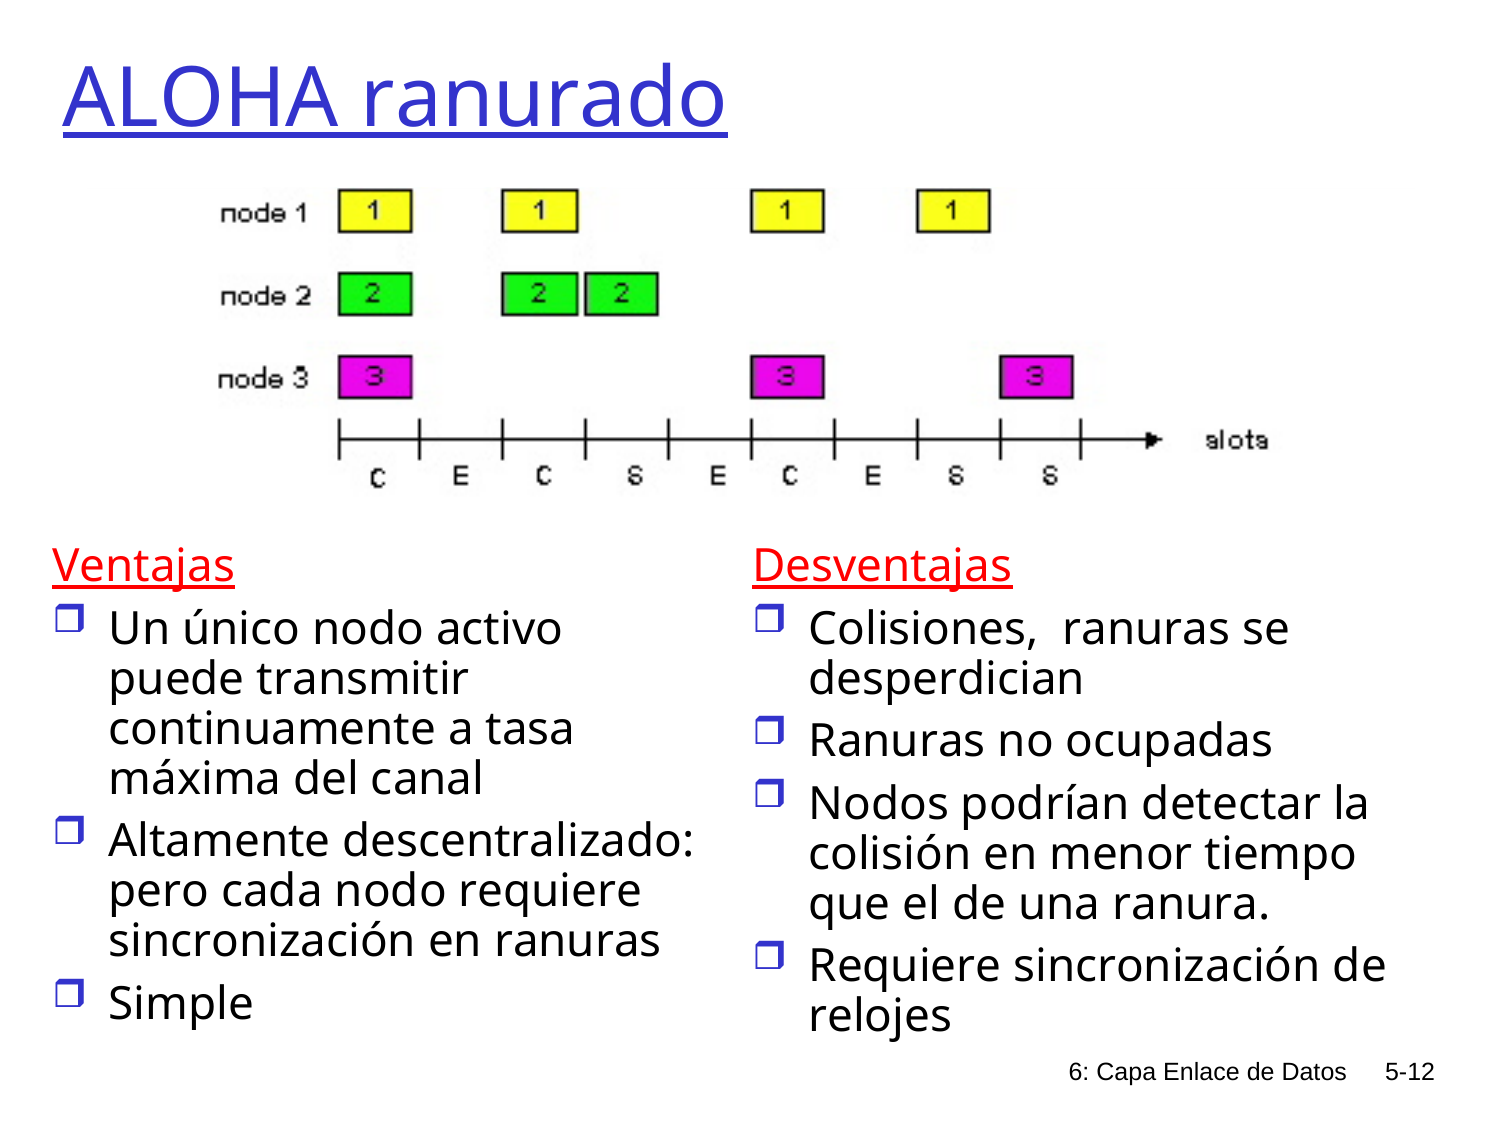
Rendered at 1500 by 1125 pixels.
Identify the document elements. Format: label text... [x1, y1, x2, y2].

list Ventajas Un único nodo activo puede transmitir continuamente a tasa máxima del canal Altamente descentralizado: pero cada nodo requiere sincronización en ranuras Simple [37, 534, 713, 1060]
title ALOHA ranurado [47, 0, 1323, 188]
picture [87, 187, 1415, 509]
list Desventajas Colisiones, ranuras se desperdician Ranuras no ocupadas Nodos podrían detectar la colisión en menor tiempo que el de una ranura. Requiere sincronización de relojes [737, 534, 1426, 1060]
